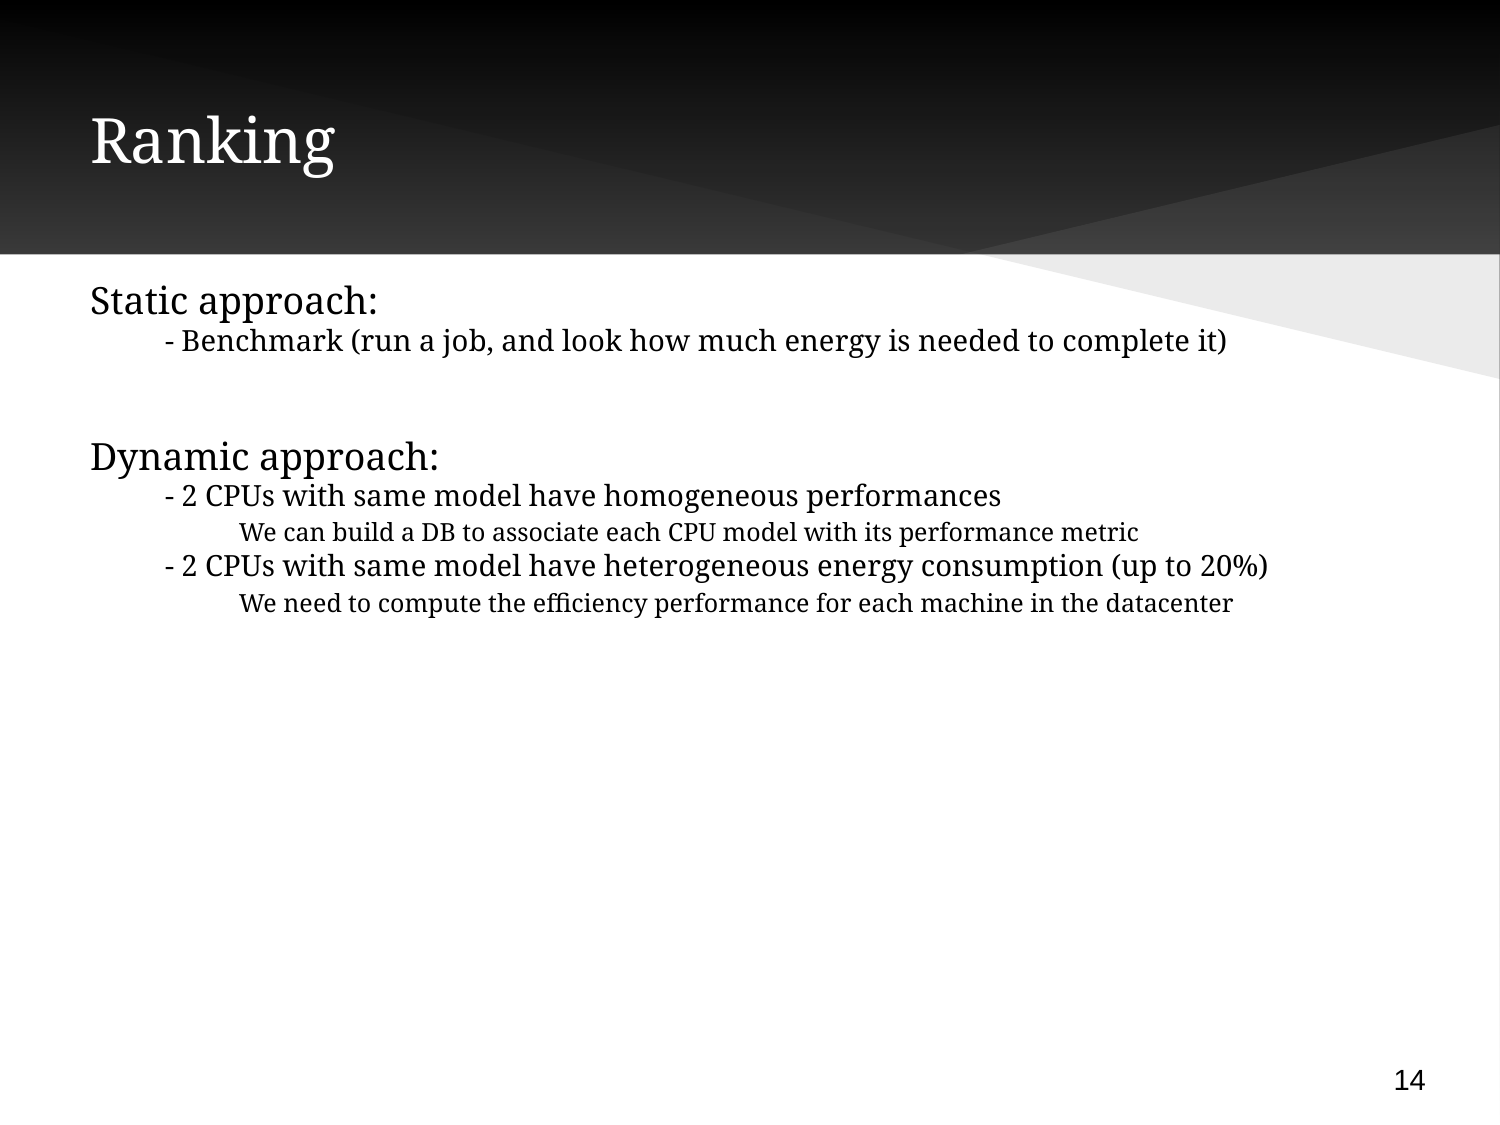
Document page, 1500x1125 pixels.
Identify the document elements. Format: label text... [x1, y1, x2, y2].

text_box 14 [1378, 1046, 1471, 1097]
title Ranking [75, 45, 1425, 233]
list Static approach: - Benchmark (run a job, and look how much energy is needed to complete it) Dynamic approach: - 2 CPUs with same model have homogeneous performances We can build a DB to associate each CPU model with its performance metric - 2 CPUs with same model have heterogeneous energy consumption (up to 20%) We need to compute the efficiency performance for each machine in the datacenter [75, 262, 1425, 1078]
